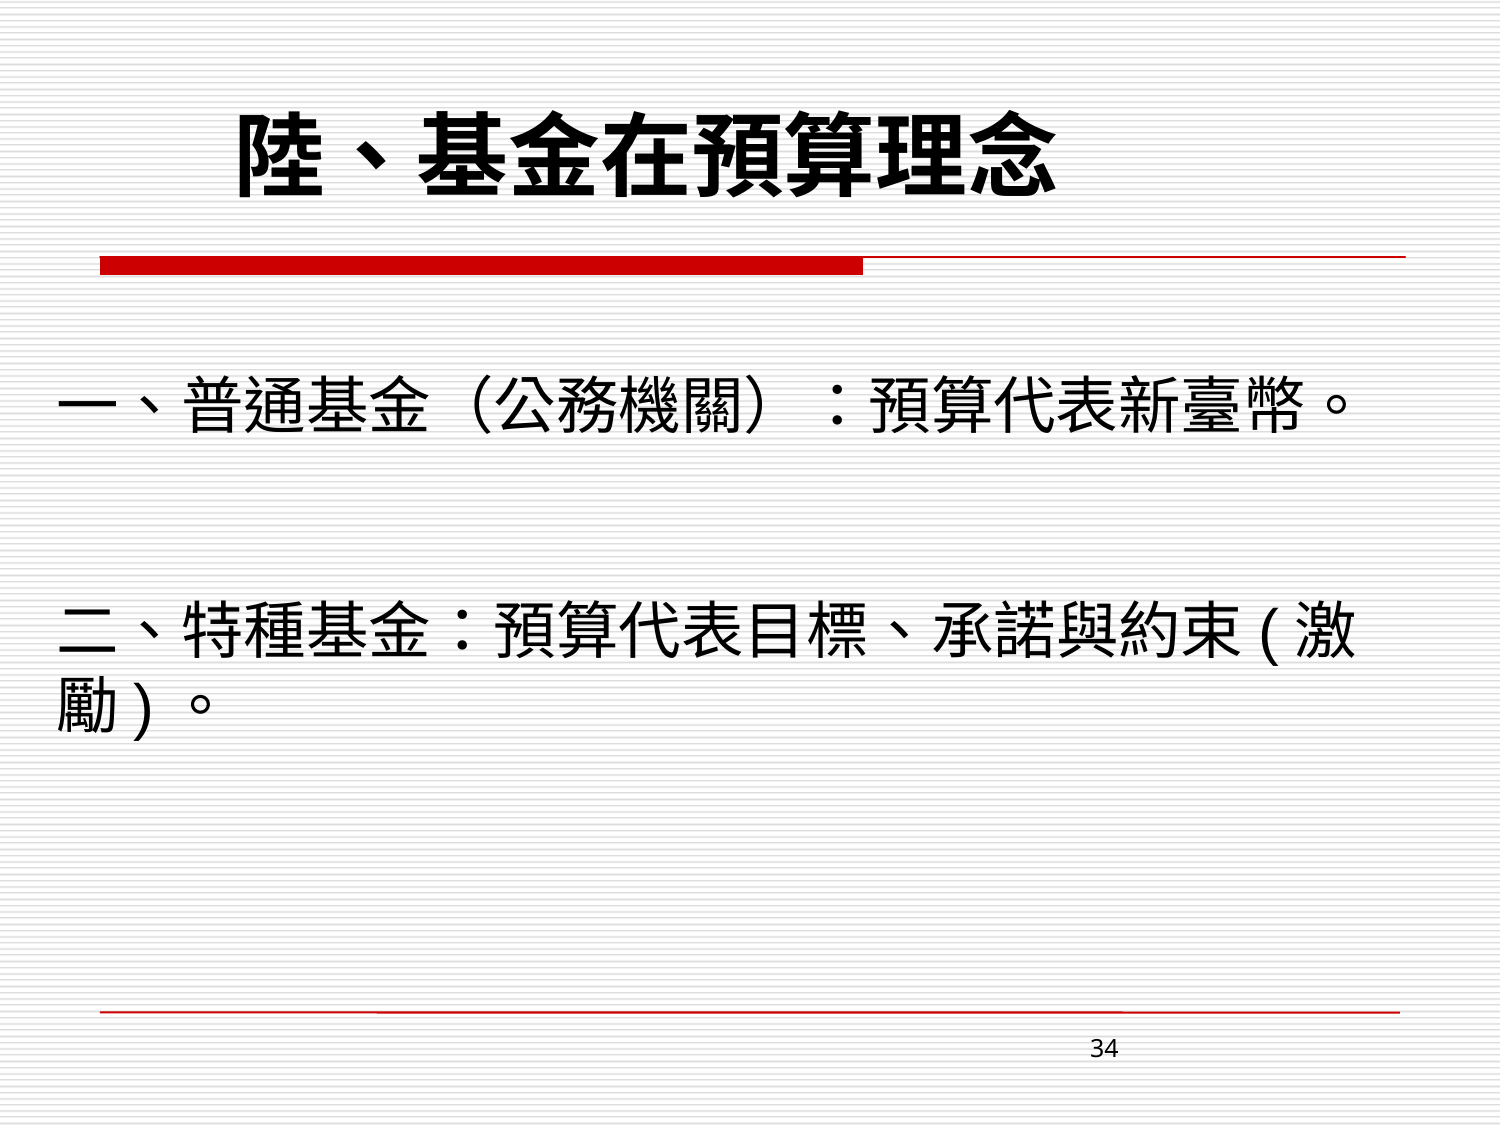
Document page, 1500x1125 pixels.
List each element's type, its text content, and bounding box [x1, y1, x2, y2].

text_box [1074, 1024, 1400, 1103]
text_box 陸、基金在預算理念 [218, 90, 1456, 215]
text_box 一、普通基金（公務機關）：預算代表新臺幣。 二、特種基金：預算代表目標、承諾與約束(激勵)。 [41, 358, 1500, 678]
